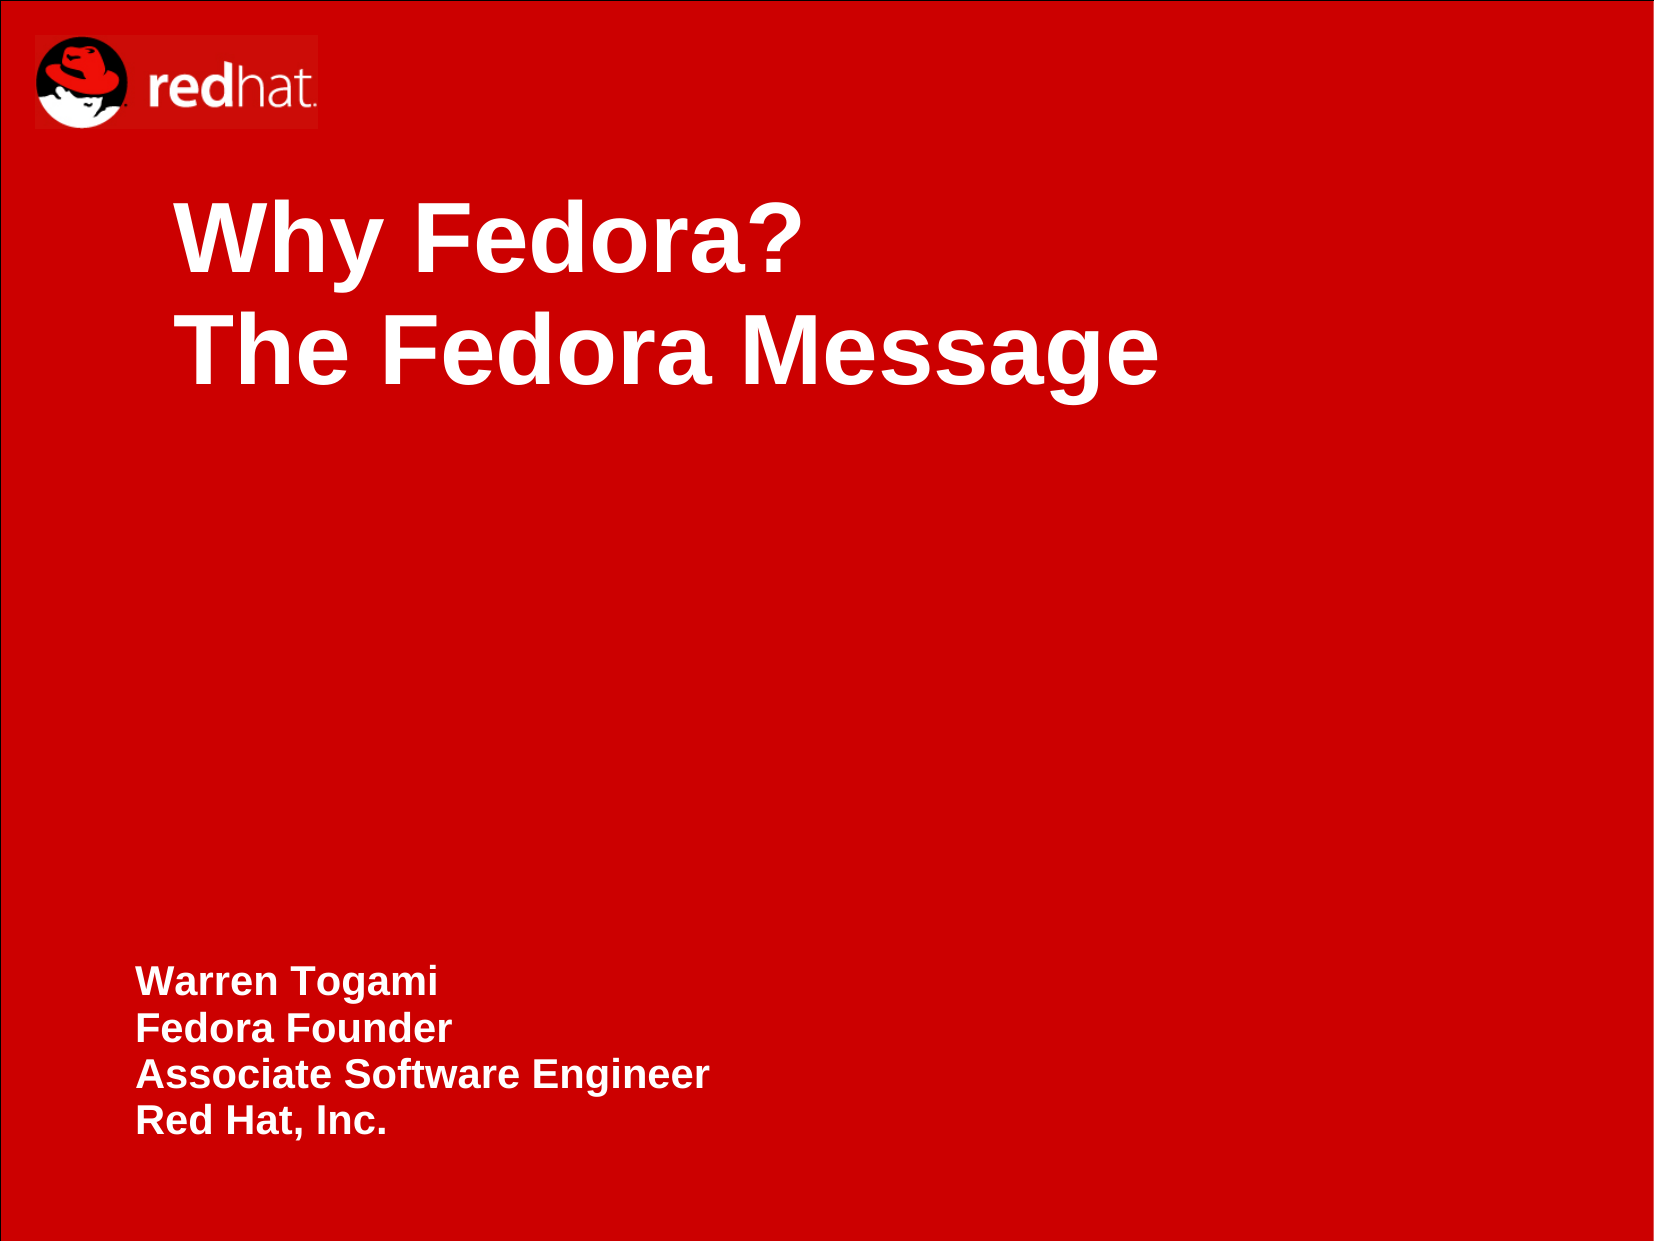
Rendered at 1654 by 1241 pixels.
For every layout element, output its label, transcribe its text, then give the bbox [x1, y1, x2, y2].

text_box Warren Togami Fedora Founder Associate Software Engineer Red Hat, Inc. [135, 864, 813, 1241]
text_box Why Fedora? The Fedora Message [173, 182, 1315, 532]
picture [35, 35, 318, 129]
